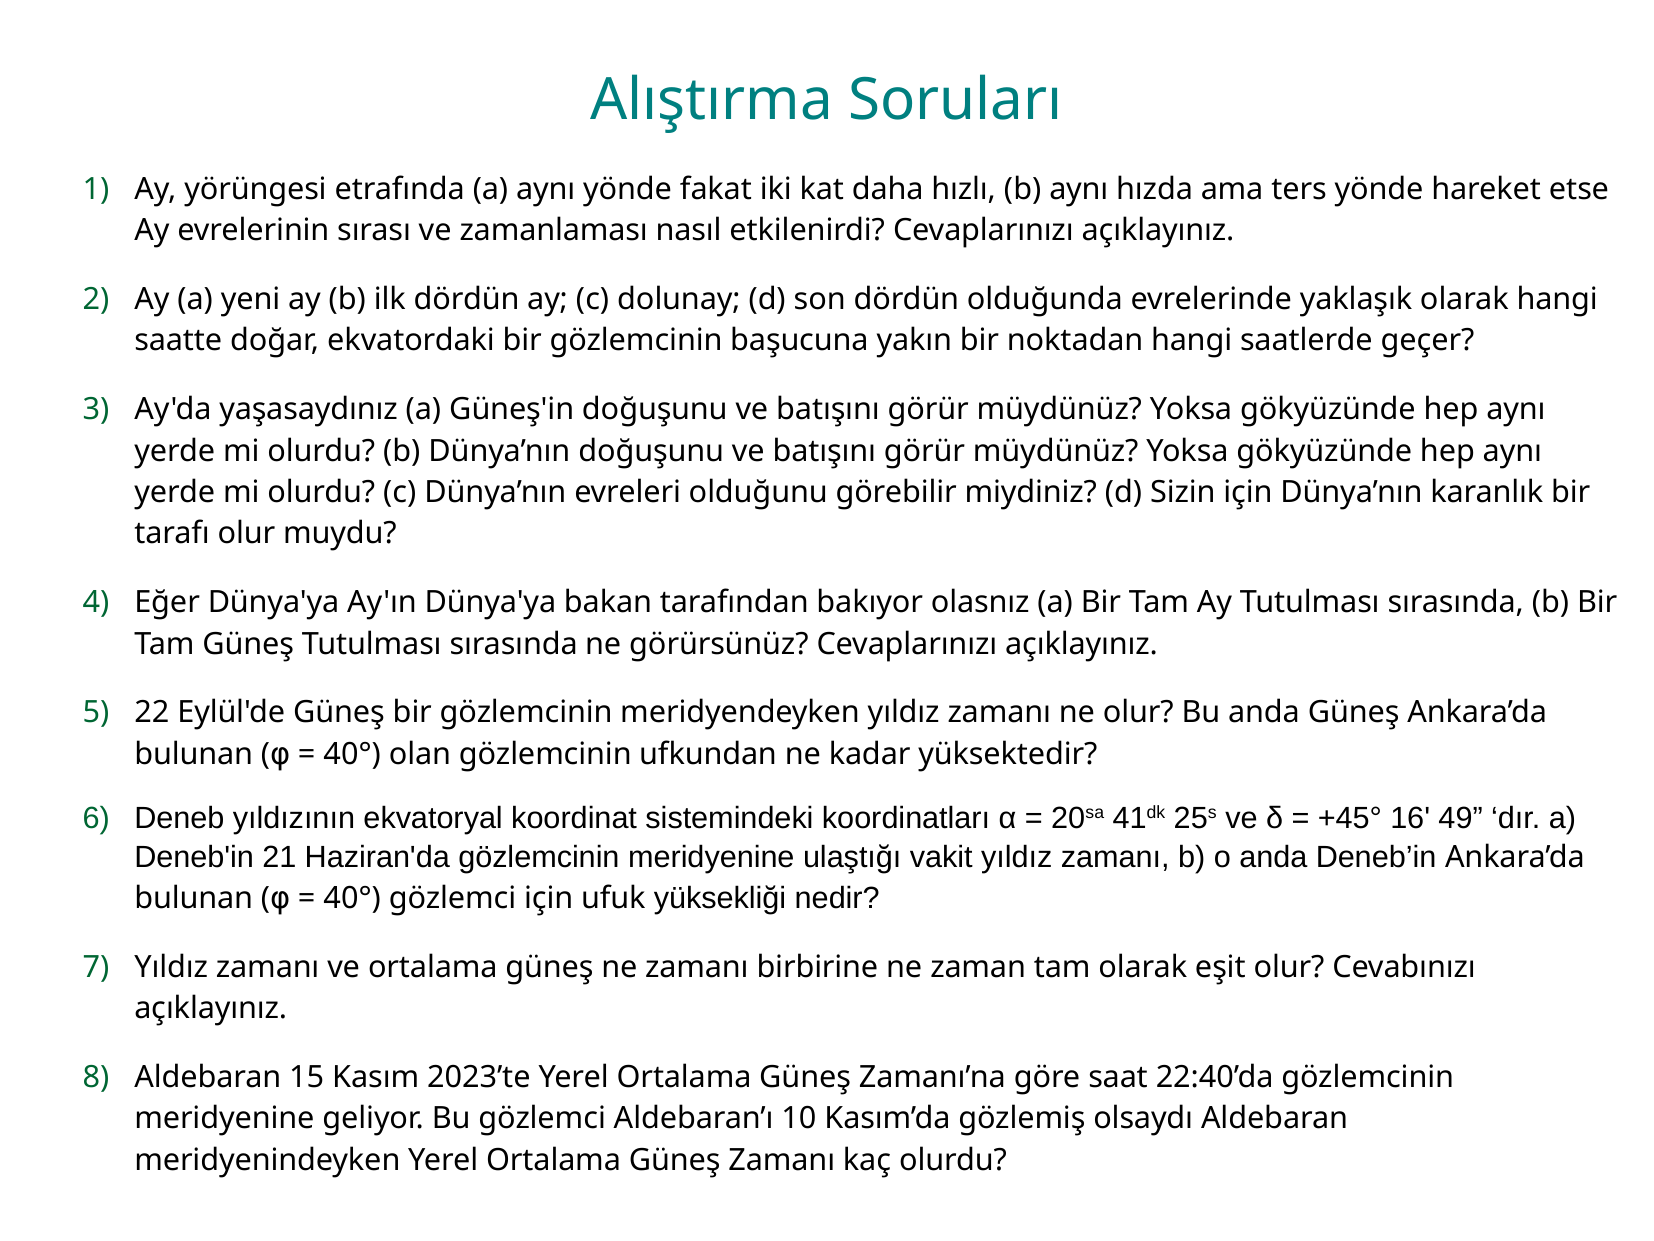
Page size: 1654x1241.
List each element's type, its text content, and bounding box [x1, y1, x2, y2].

title Alıştırma Soruları [82, 19, 1571, 166]
list Ay, yörüngesi etrafında (a) aynı yönde fakat iki kat daha hızlı, (b) aynı hızda ama ters yönde hareket etse Ay evrelerinin sırası ve zamanlaması nasıl etkilenirdi? Cevaplarınızı açıklayınız. Ay (a) yeni ay (b) ilk dördün ay; (c) dolunay; (d) son dördün olduğunda evrelerinde yaklaşık olarak hangi saatte doğar, ekvatordaki bir gözlemcinin başucuna yakın bir noktadan hangi saatlerde geçer? Ay'da yaşasaydınız (a) Güneş'in doğuşunu ve batışını görür müydünüz? Yoksa gökyüzünde hep aynı yerde mi olurdu? (b) Dünya’nın doğuşunu ve batışını görür müydünüz? Yoksa gökyüzünde hep aynı yerde mi olurdu? (c) Dünya’nın evreleri olduğunu görebilir miydiniz? (d) Sizin için Dünya’nın karanlık bir tarafı olur muydu? Eğer Dünya'ya Ay'ın Dünya'ya bakan tarafından bakıyor olasnız (a) Bir Tam Ay Tutulması sırasında, (b) Bir Tam Güneş Tutulması sırasında ne görürsünüz? Cevaplarınızı açıklayınız. 22 Eylül'de Güneş bir gözlemcinin meridyendeyken yıldız zamanı ne olur? Bu anda Güneş Ankara’da bulunan (φ = 40°) olan gözlemcinin ufkundan ne kadar yüksektedir? Deneb yıldızının ekvatoryal koordinat sistemindeki koordinatları α = 20sa 41dk 25s ve δ = +45° 16' 49” ‘dır. a) Deneb'in 21 Haziran'da gözlemcinin meridyenine ulaştığı vakit yıldız zamanı, b) o anda Deneb’in Ankara’da bulunan (φ = 40°) gözlemci için ufuk yüksekliği nedir? Yıldız zamanı ve ortalama güneş ne ​​zamanı birbirine ne zaman tam olarak eşit olur? Cevabınızı açıklayınız. Aldebaran 15 Kasım 2023’te Yerel Ortalama Güneş Zamanı’na göre saat 22:40’da gözlemcinin meridyenine geliyor. Bu gözlemci Aldebaran’ı 10 Kasım’da gözlemiş olsaydı Aldebaran meridyenindeyken Yerel Ortalama Güneş Zamanı kaç olurdu? [82, 166, 1621, 1186]
